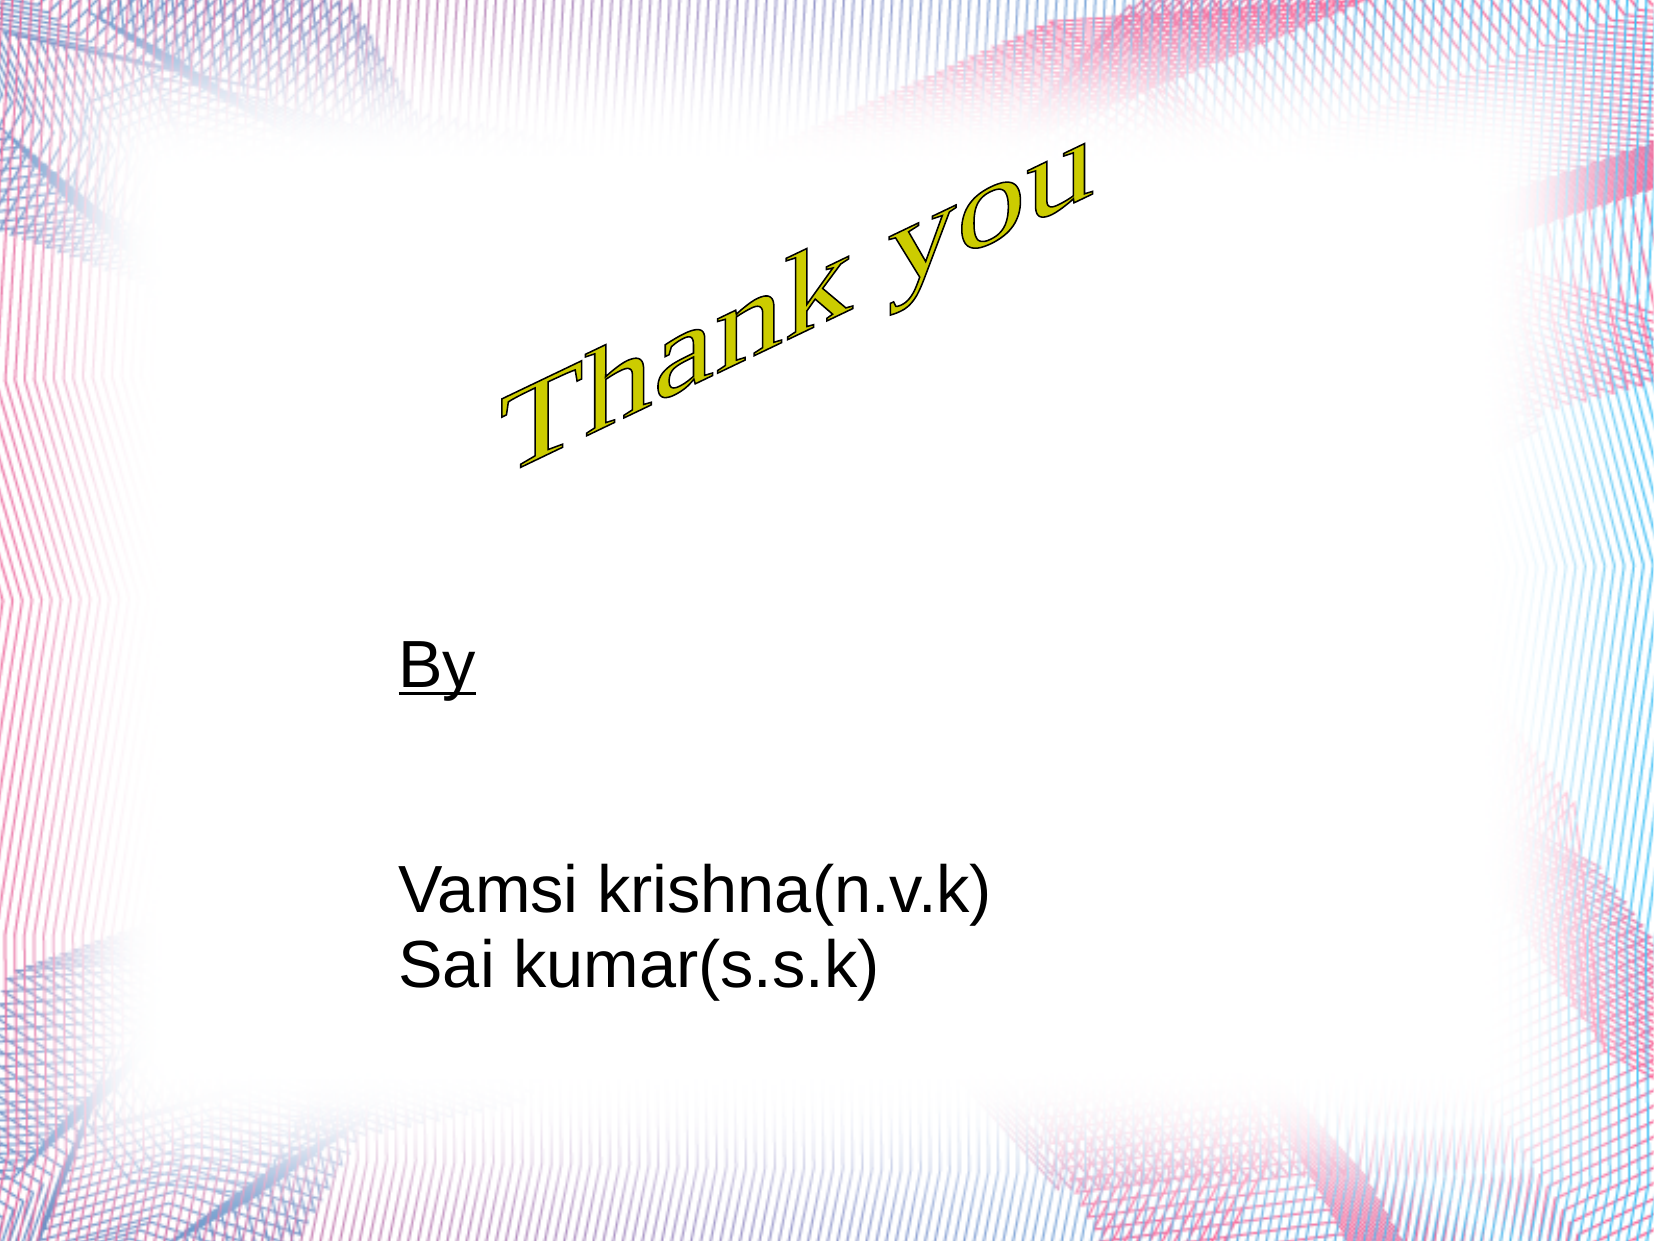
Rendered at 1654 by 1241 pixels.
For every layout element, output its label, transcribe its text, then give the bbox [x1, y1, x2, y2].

text_box Thank you [585, 344, 652, 436]
text_box Thank you [786, 248, 853, 340]
text_box Thank you [889, 204, 956, 316]
text_box Thank you [717, 295, 782, 374]
text_box Thank you [657, 329, 713, 398]
text_box Thank you [1027, 143, 1093, 218]
text_box Thank you [501, 360, 582, 468]
text_box Thank you [961, 182, 1021, 249]
picture [0, 0, 1654, 1241]
text_box By Vamsi krishna(n.v.k) Sai kumar(s.s.k) [383, 620, 1565, 1084]
